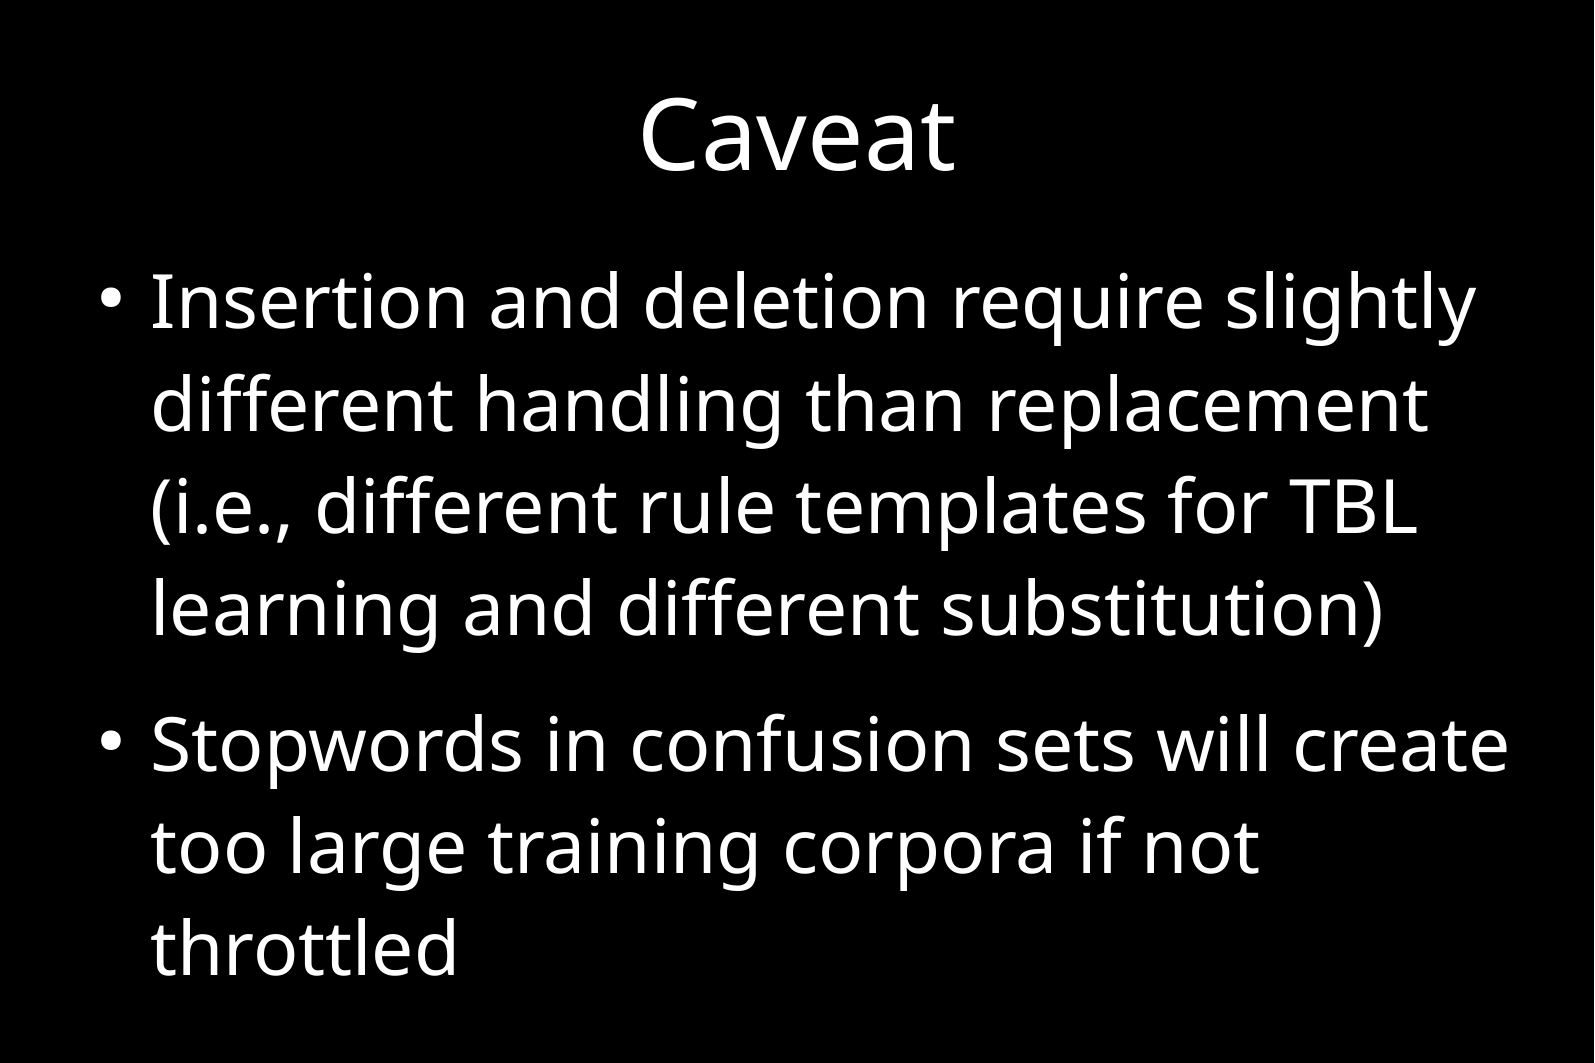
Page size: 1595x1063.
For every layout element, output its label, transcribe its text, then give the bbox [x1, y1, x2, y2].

title Caveat [79, 49, 1515, 213]
list Insertion and deletion require slightly different handling than replacement (i.e., different rule templates for TBL learning and different substitution) Stopwords in confusion sets will create too large training corpora if not throttled [79, 248, 1515, 936]
